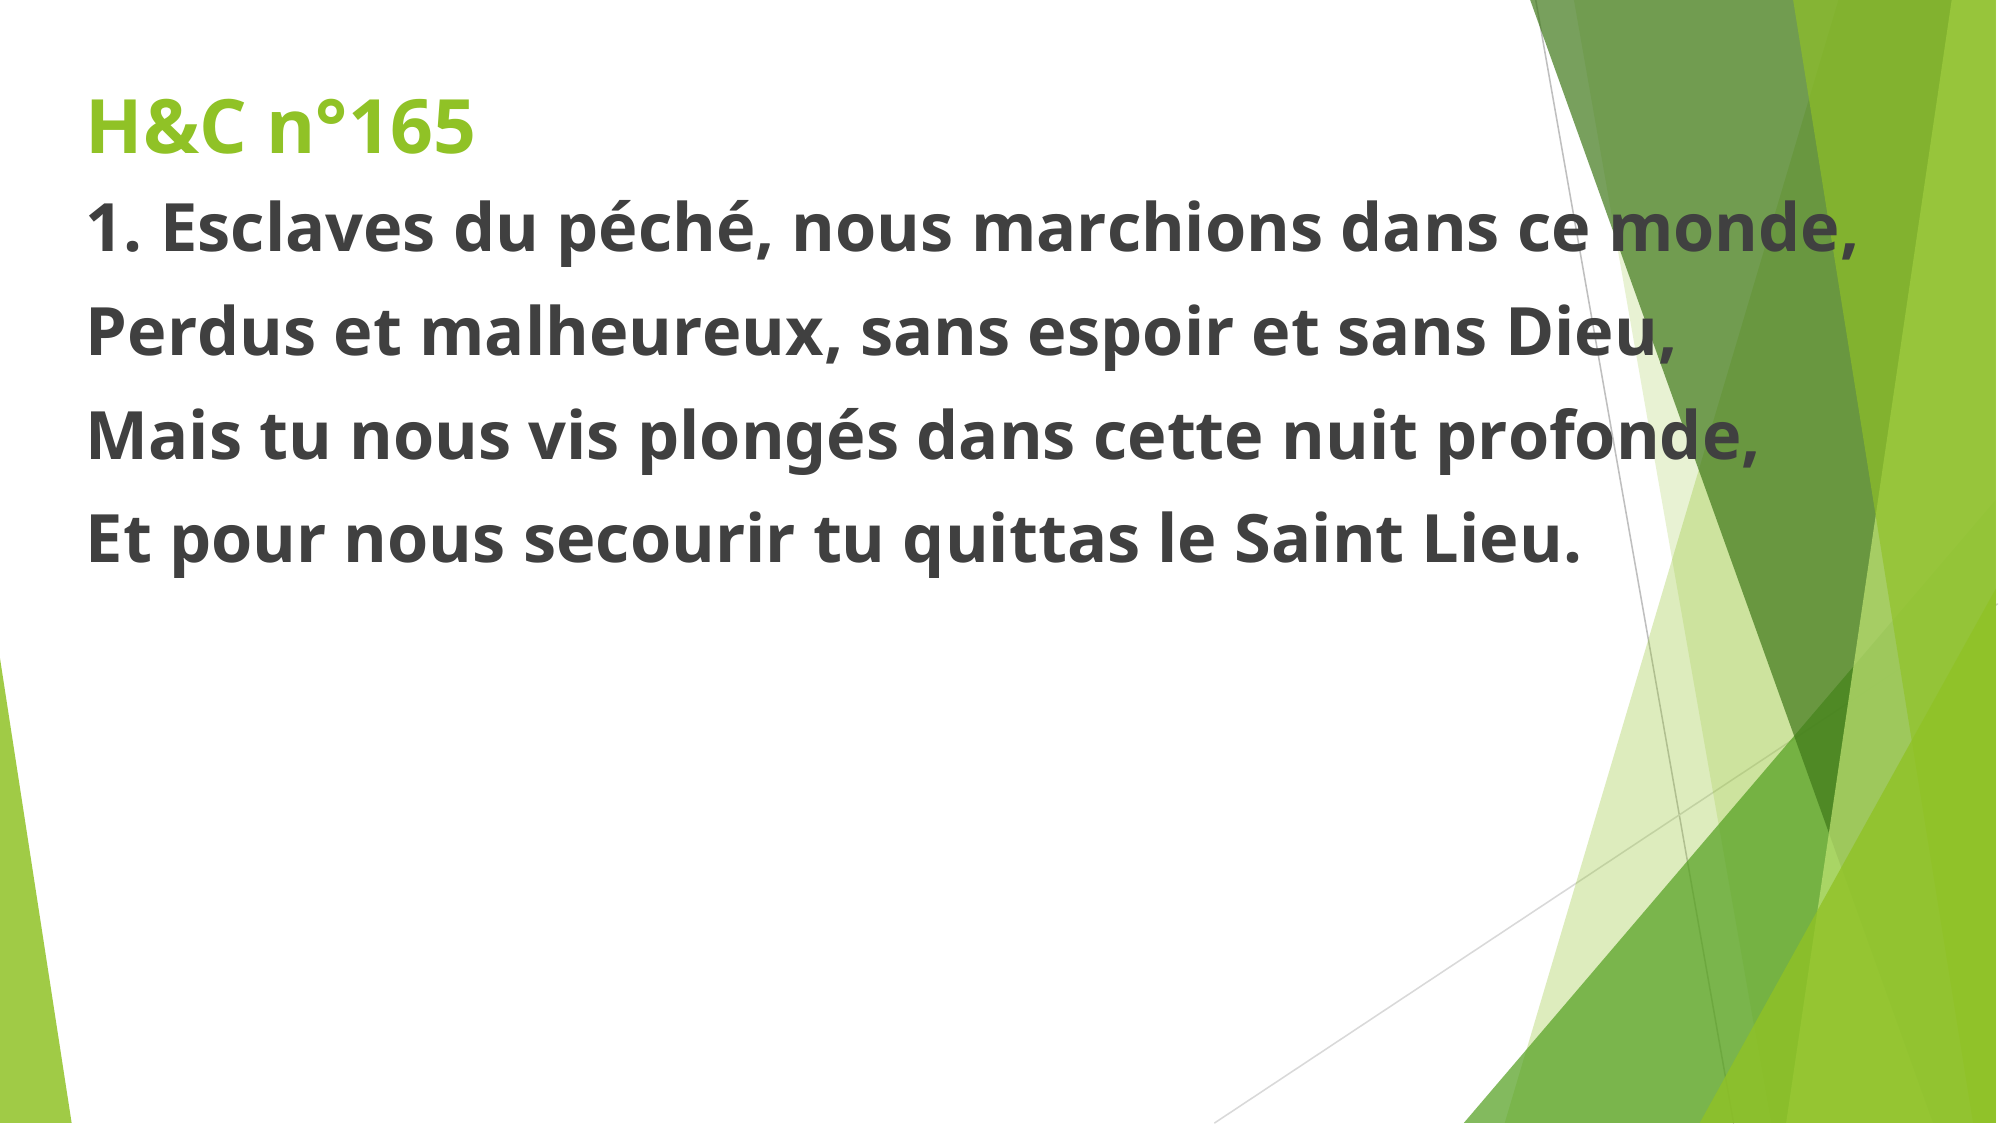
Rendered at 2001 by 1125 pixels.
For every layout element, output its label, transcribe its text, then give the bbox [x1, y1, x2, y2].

text_box 1. Esclaves du péché, nous marchions dans ce monde, Perdus et malheureux, sans espoir et sans Dieu, Mais tu nous vis plongés dans cette nuit profonde, Et pour nous secourir tu quittas le Saint Lieu. [70, 165, 2001, 1037]
text_box H&C n°165 [70, 70, 1522, 165]
